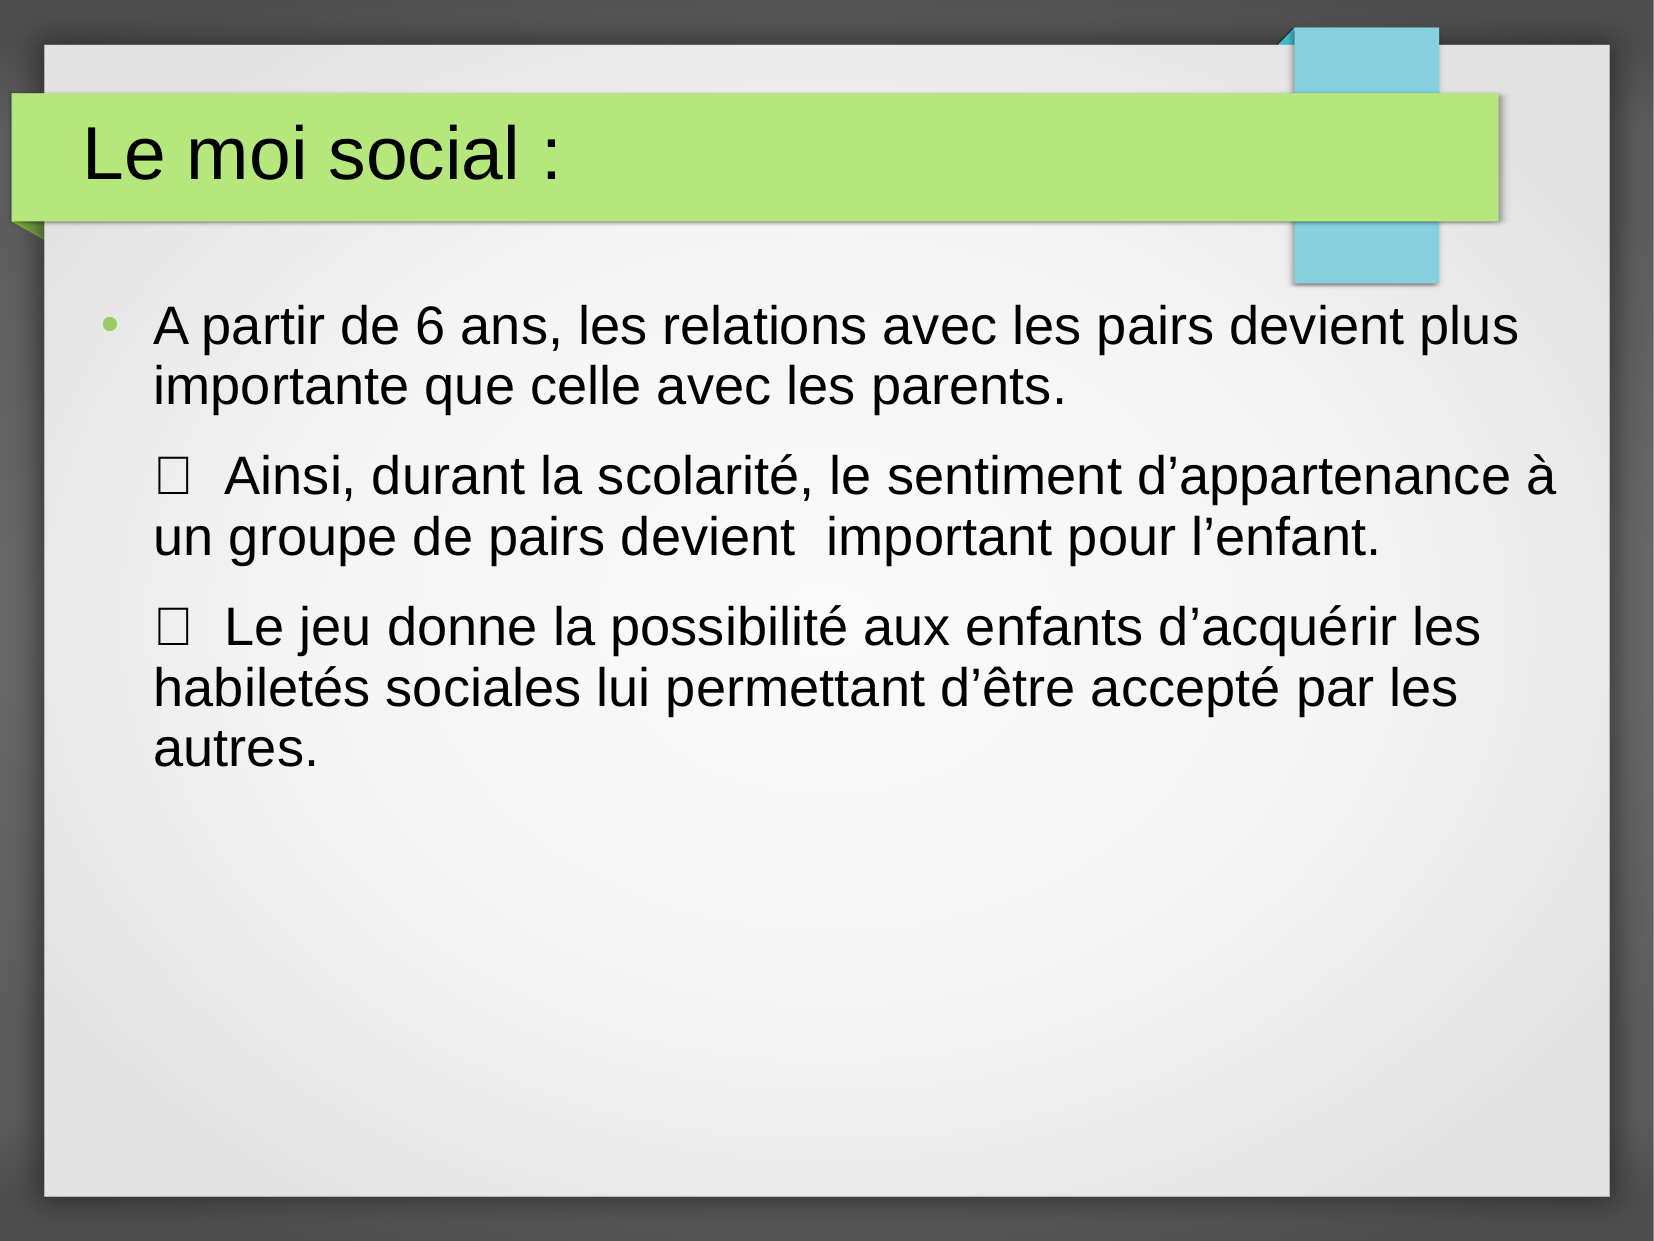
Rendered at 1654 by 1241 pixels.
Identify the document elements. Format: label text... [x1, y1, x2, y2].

picture [0, 0, 1654, 1241]
title Le moi social : [82, 94, 1264, 213]
list A partir de 6 ans, les relations avec les pairs devient plus importante que celle avec les parents.  Ainsi, durant la scolarité, le sentiment d’appartenance à un groupe de pairs devient important pour l’enfant.  Le jeu donne la possibilité aux enfants d’acquérir les habiletés sociales lui permettant d’être accepté par les autres. [82, 295, 1571, 1015]
